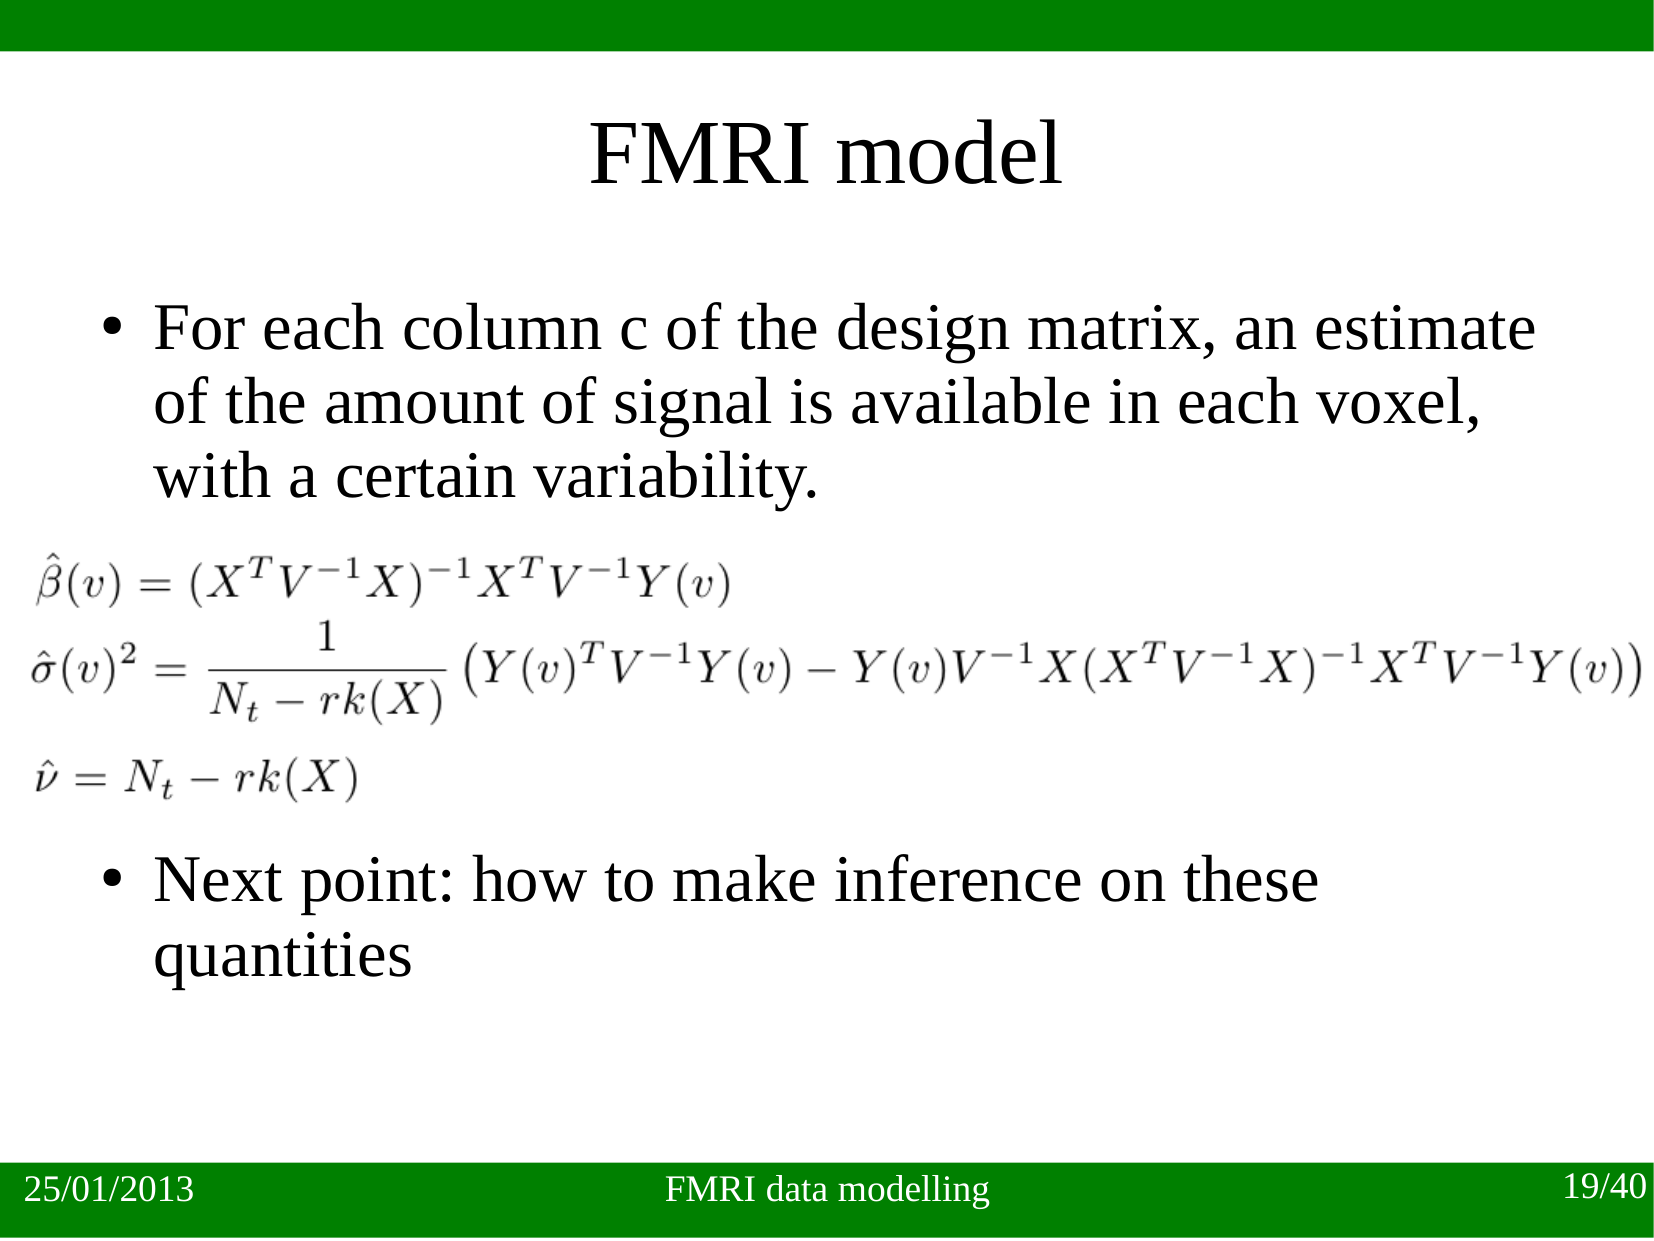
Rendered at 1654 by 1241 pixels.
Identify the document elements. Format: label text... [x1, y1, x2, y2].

list For each column c of the design matrix, an estimate of the amount of signal is available in each voxel, with a certain variability. Next point: how to make inference on these quantities [82, 290, 1571, 608]
picture [29, 738, 374, 823]
list For each column c of the design matrix, an estimate of the amount of signal is available in each voxel, with a certain variability. Next point: how to make inference on these quantities [82, 733, 1571, 1109]
title FMRI model [82, 56, 1571, 250]
picture [27, 550, 1649, 733]
